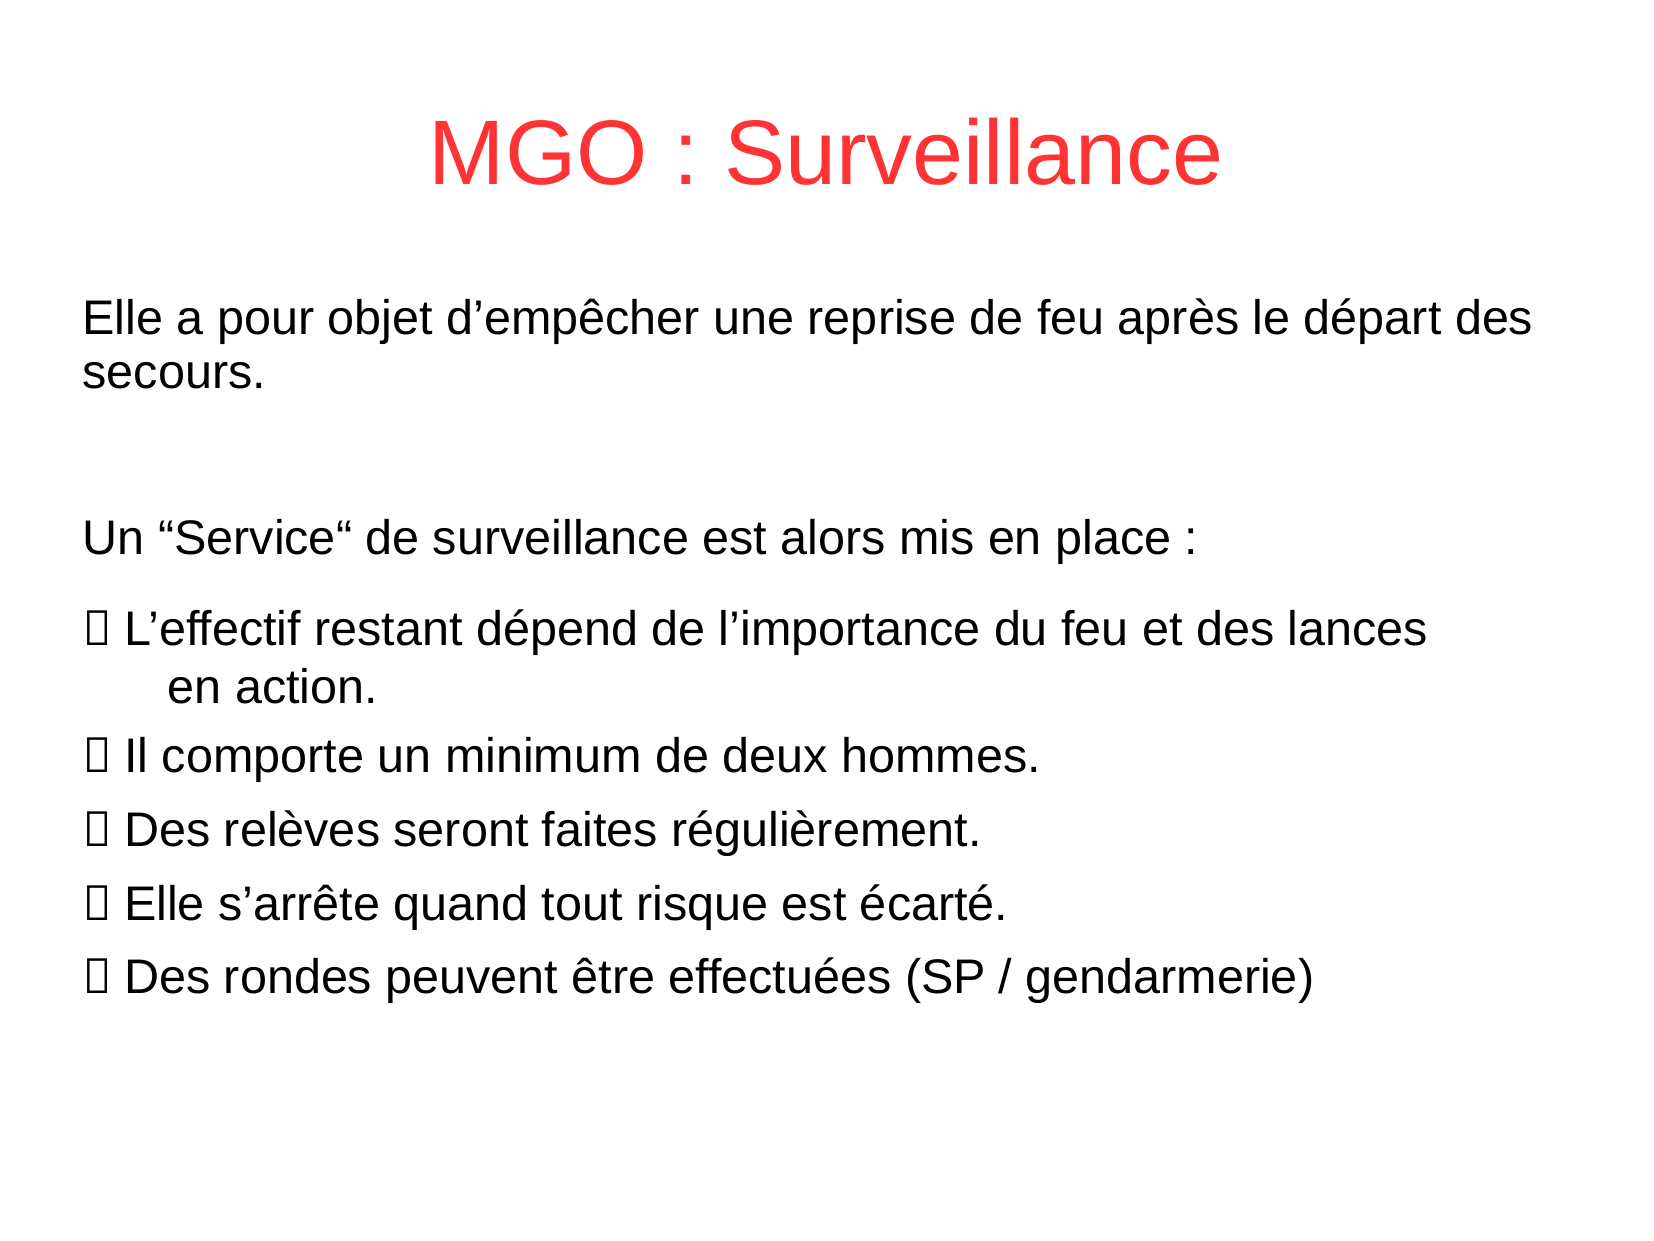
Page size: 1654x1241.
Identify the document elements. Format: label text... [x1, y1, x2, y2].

title MGO : Surveillance [82, 49, 1571, 257]
list Elle a pour objet d’empêcher une reprise de feu après le départ des secours. Un “Service“ de surveillance est alors mis en place :  L’effectif restant dépend de l’importance du feu et des lances en action.  Il comporte un minimum de deux hommes.  Des relèves seront faites régulièrement.  Elle s’arrête quand tout risque est écarté.  Des rondes peuvent être effectuées (SP / gendarmerie) [82, 290, 1571, 1010]
